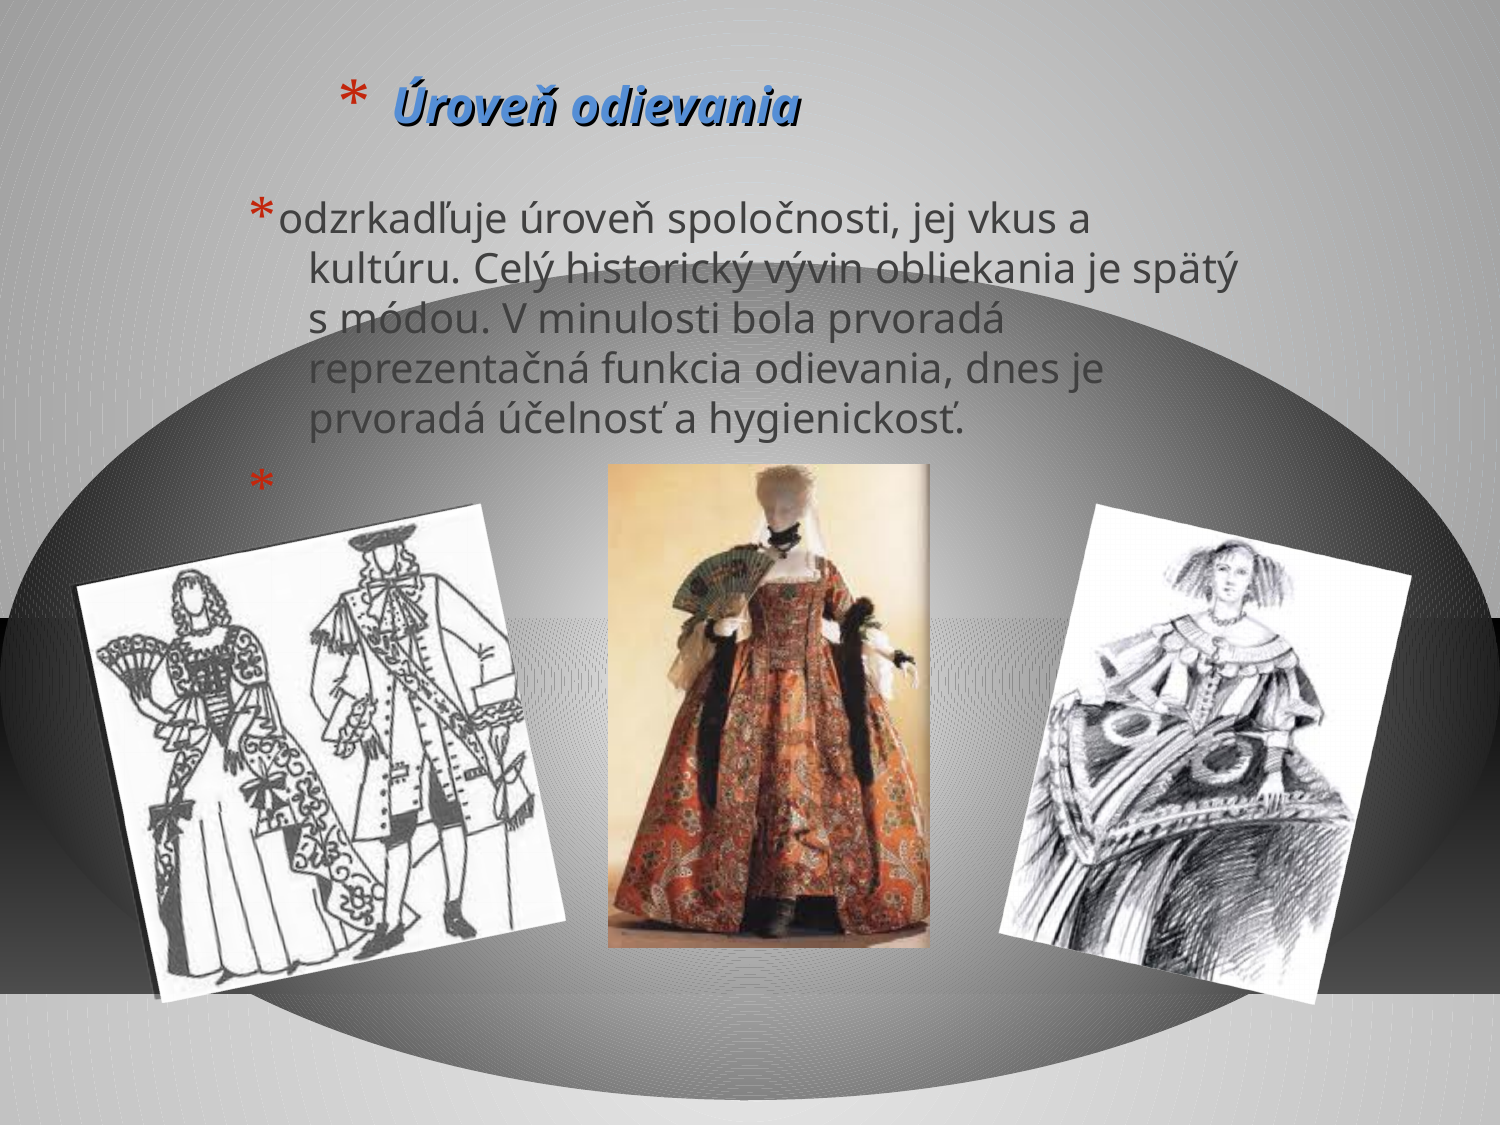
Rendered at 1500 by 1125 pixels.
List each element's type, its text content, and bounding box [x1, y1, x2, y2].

list odzrkadľuje úroveň spoločnosti, jej vkus a kultúru. Celý historický vývin obliekania je spätý s módou. V minulosti bola prvoradá reprezentačná funkcia odievania, dnes je prvoradá účelnosť a hygienickosť. [218, 184, 1269, 755]
picture [998, 503, 1412, 1005]
title Úroveň odievania [218, 66, 1034, 184]
picture [76, 503, 566, 1003]
picture [608, 464, 930, 948]
